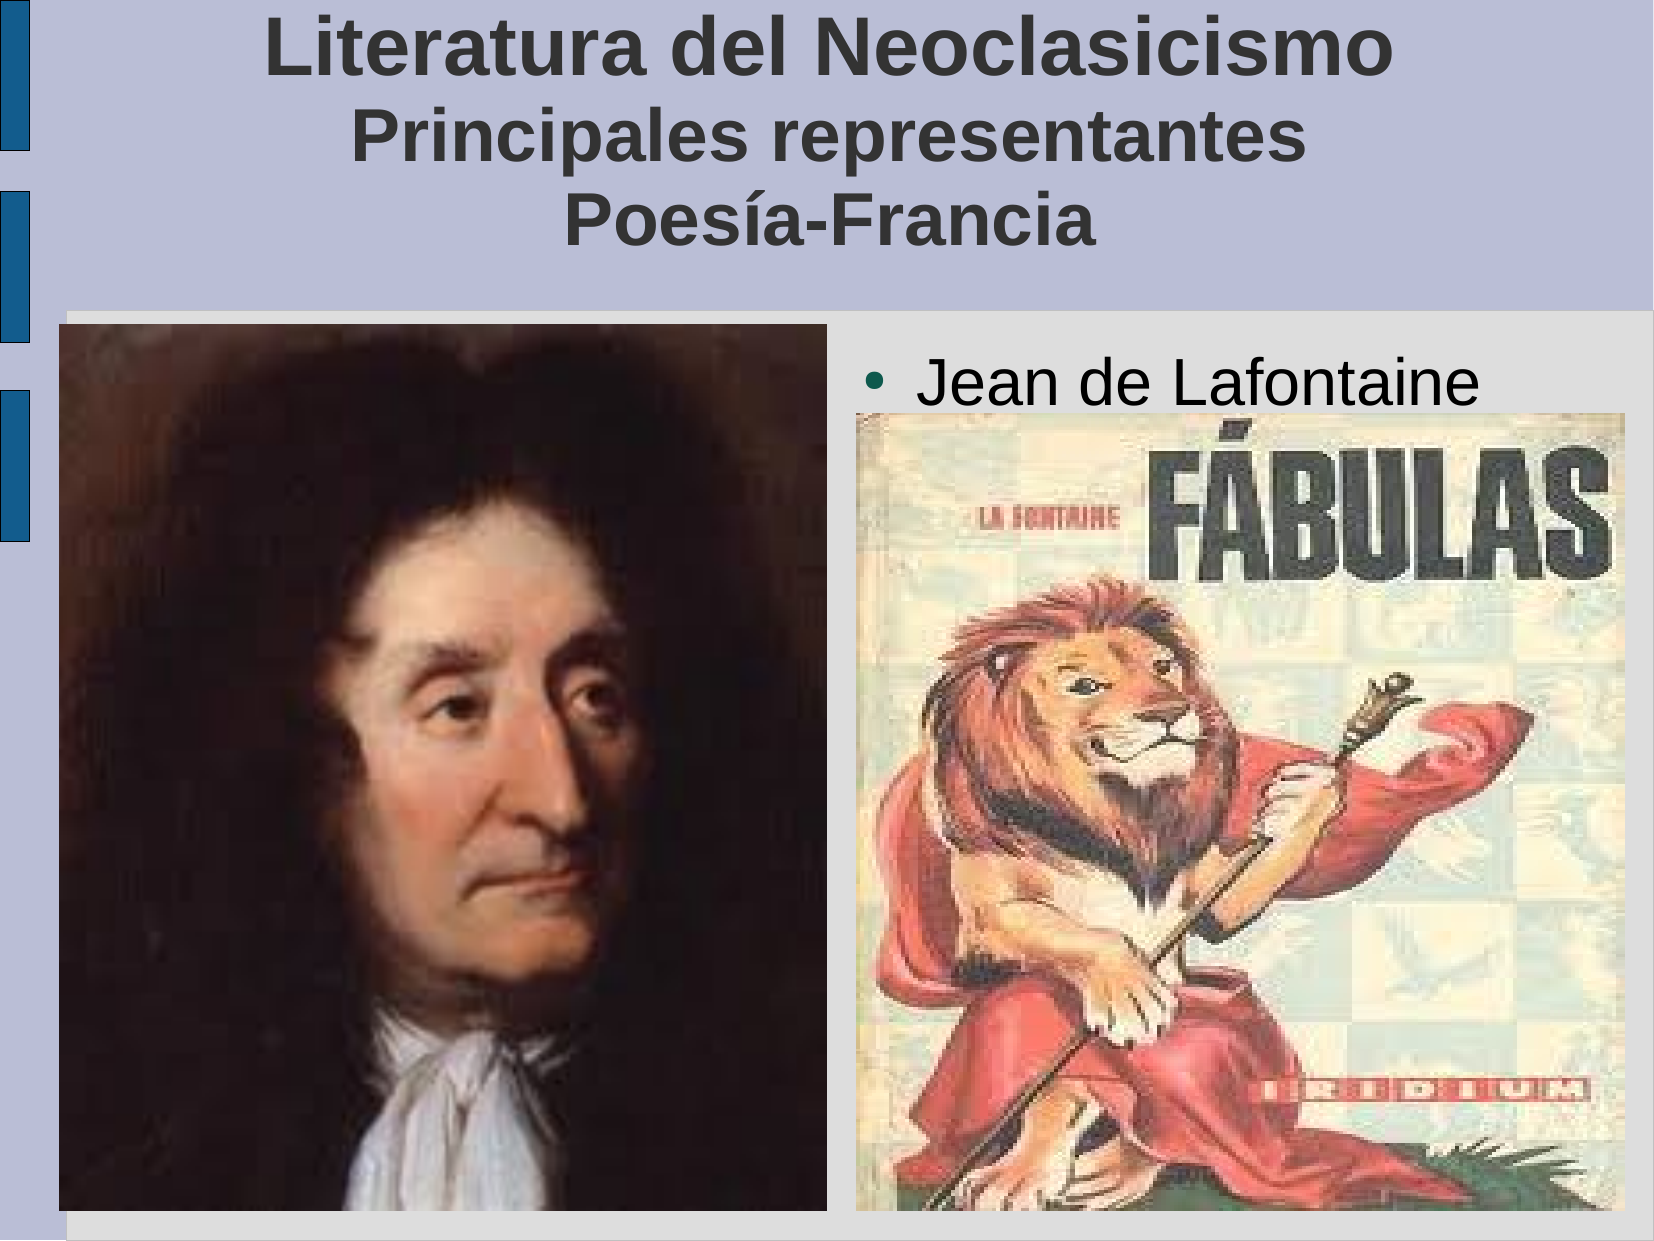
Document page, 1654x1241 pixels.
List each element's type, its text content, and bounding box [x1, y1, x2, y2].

picture [59, 324, 827, 1211]
list Jean de Lafontaine [845, 344, 1535, 1149]
title Literatura del Neoclasicismo Principales representantes Poesía-Francia [123, 0, 1536, 263]
picture [856, 413, 1625, 1211]
